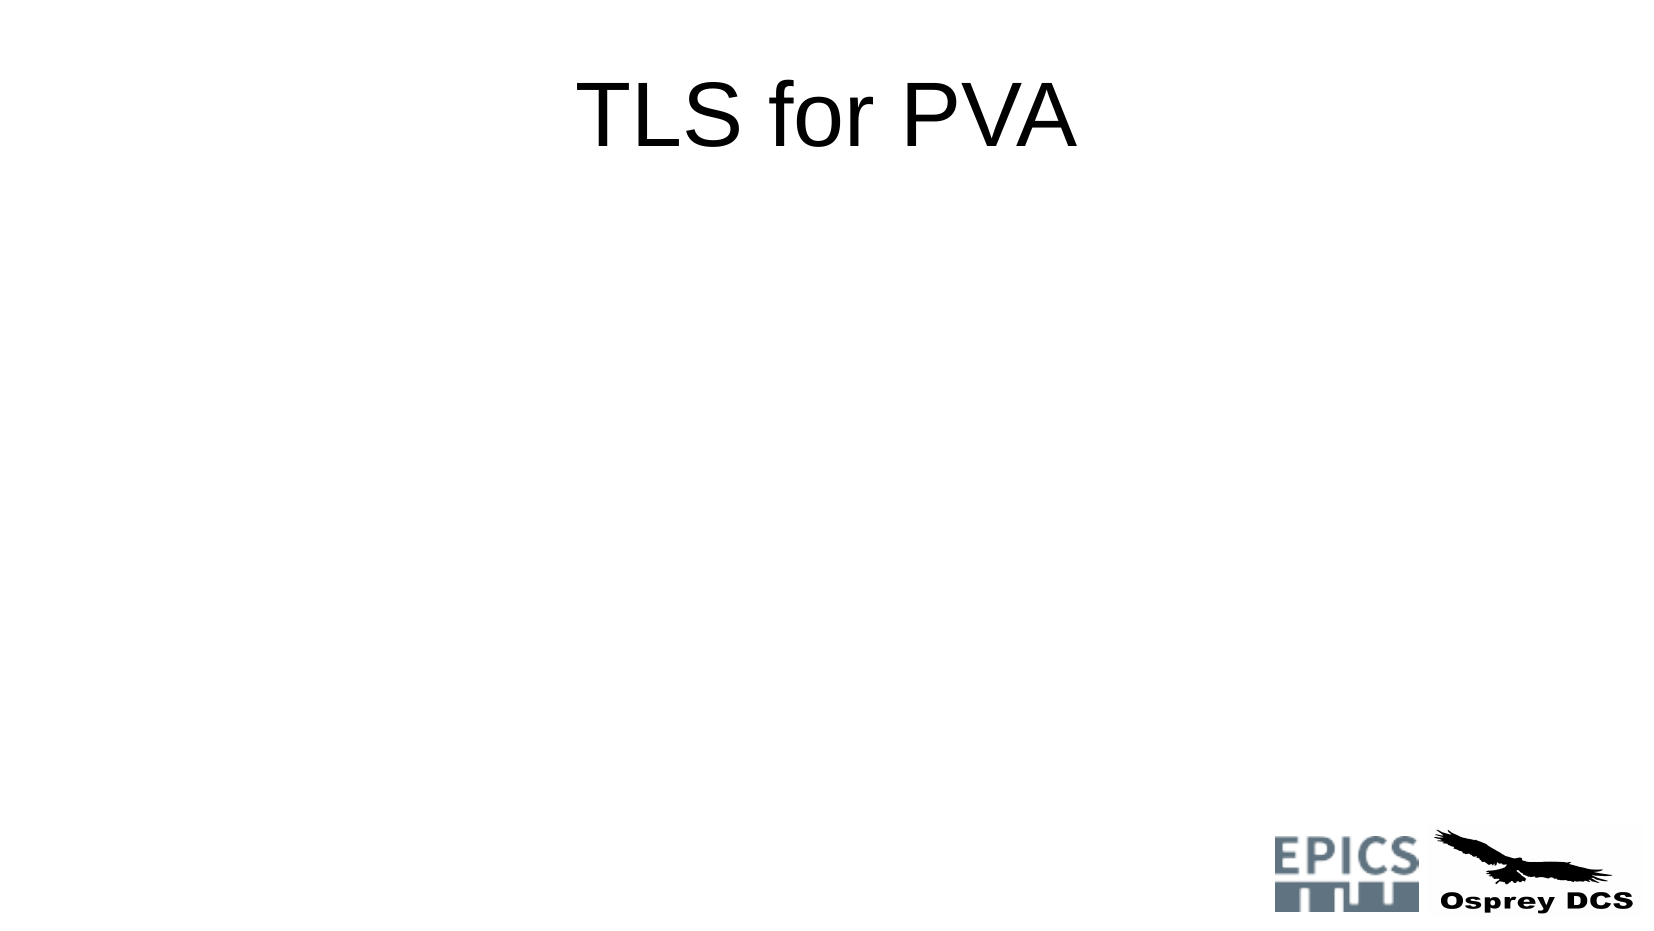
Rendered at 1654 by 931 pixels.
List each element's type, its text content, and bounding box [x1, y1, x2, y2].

title TLS for PVA [82, 37, 1571, 193]
picture [1427, 824, 1644, 917]
picture [1275, 836, 1419, 912]
